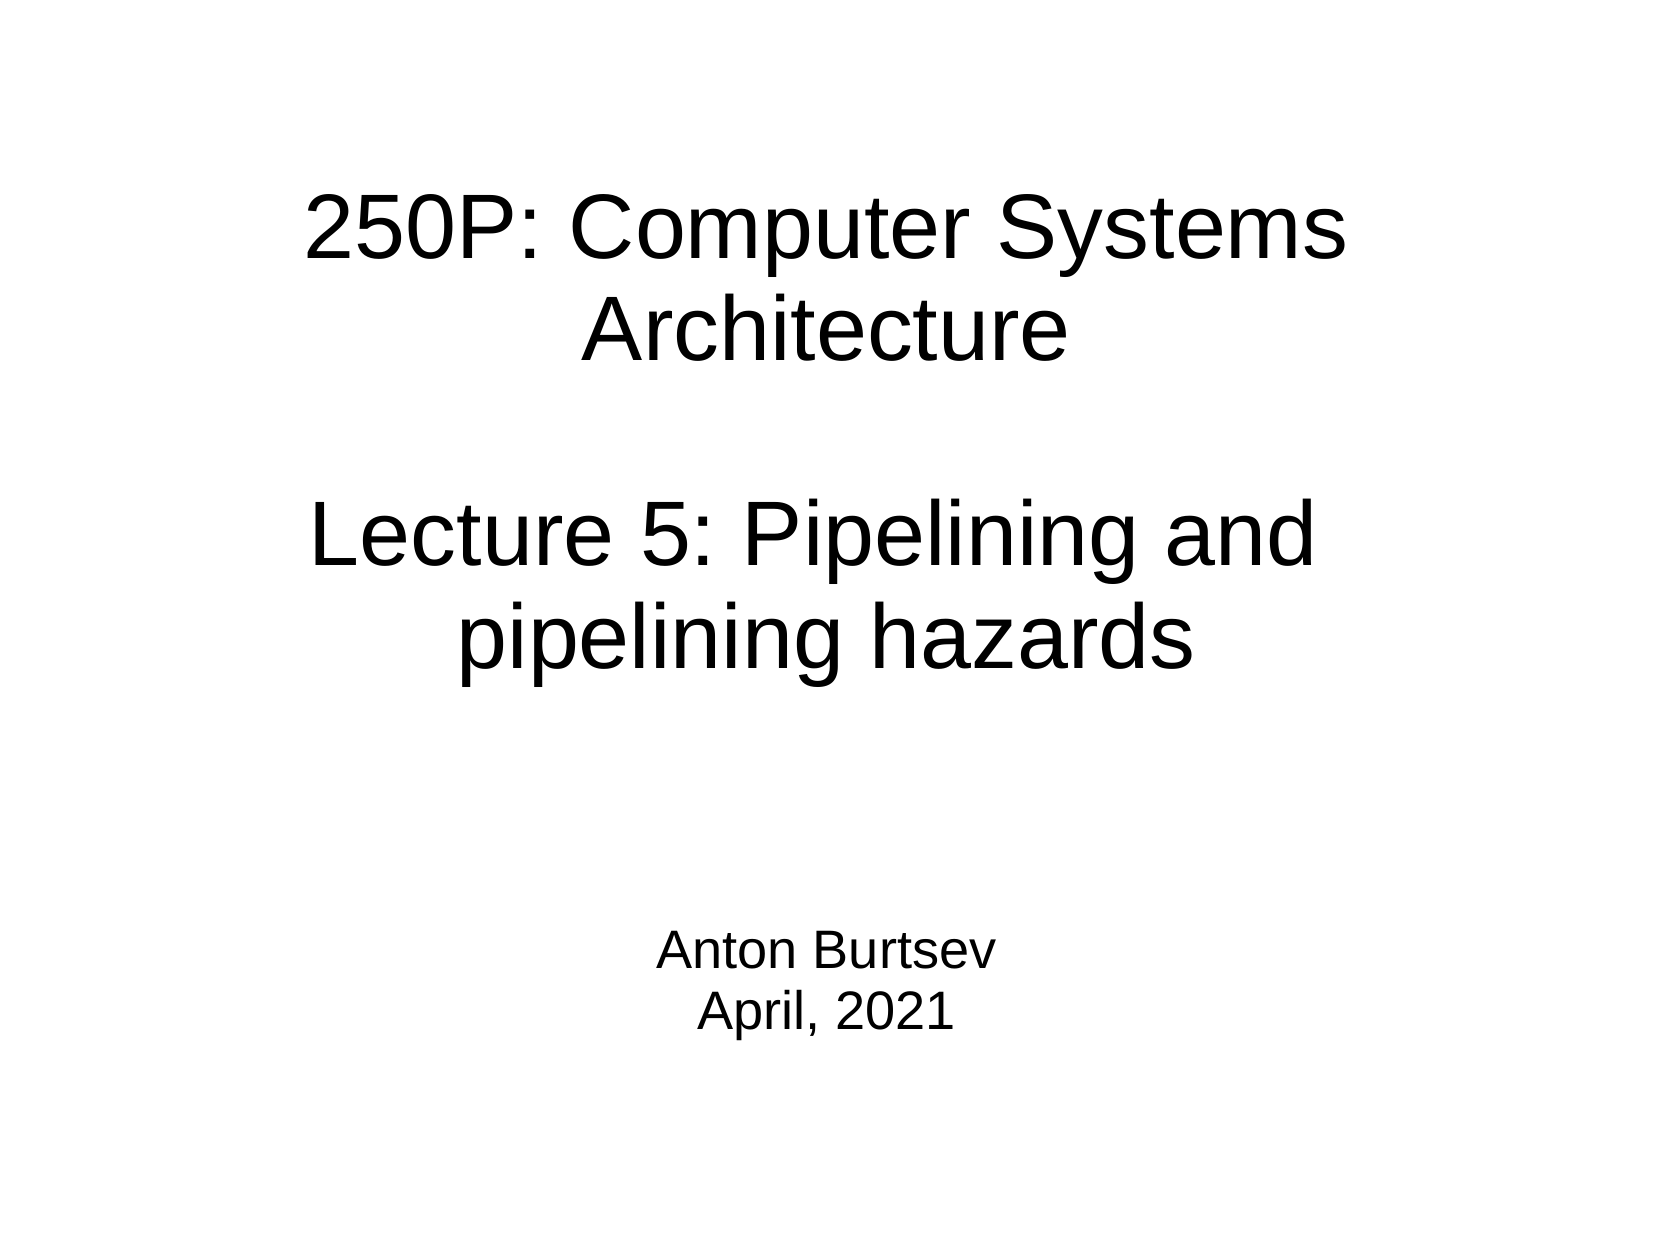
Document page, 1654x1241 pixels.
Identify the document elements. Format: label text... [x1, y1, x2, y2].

title 250P: Computer Systems Architecture Lecture 5: Pipelining and pipelining hazards [82, 113, 1571, 637]
subtitle Anton Burtsev April, 2021 [82, 637, 1571, 1109]
